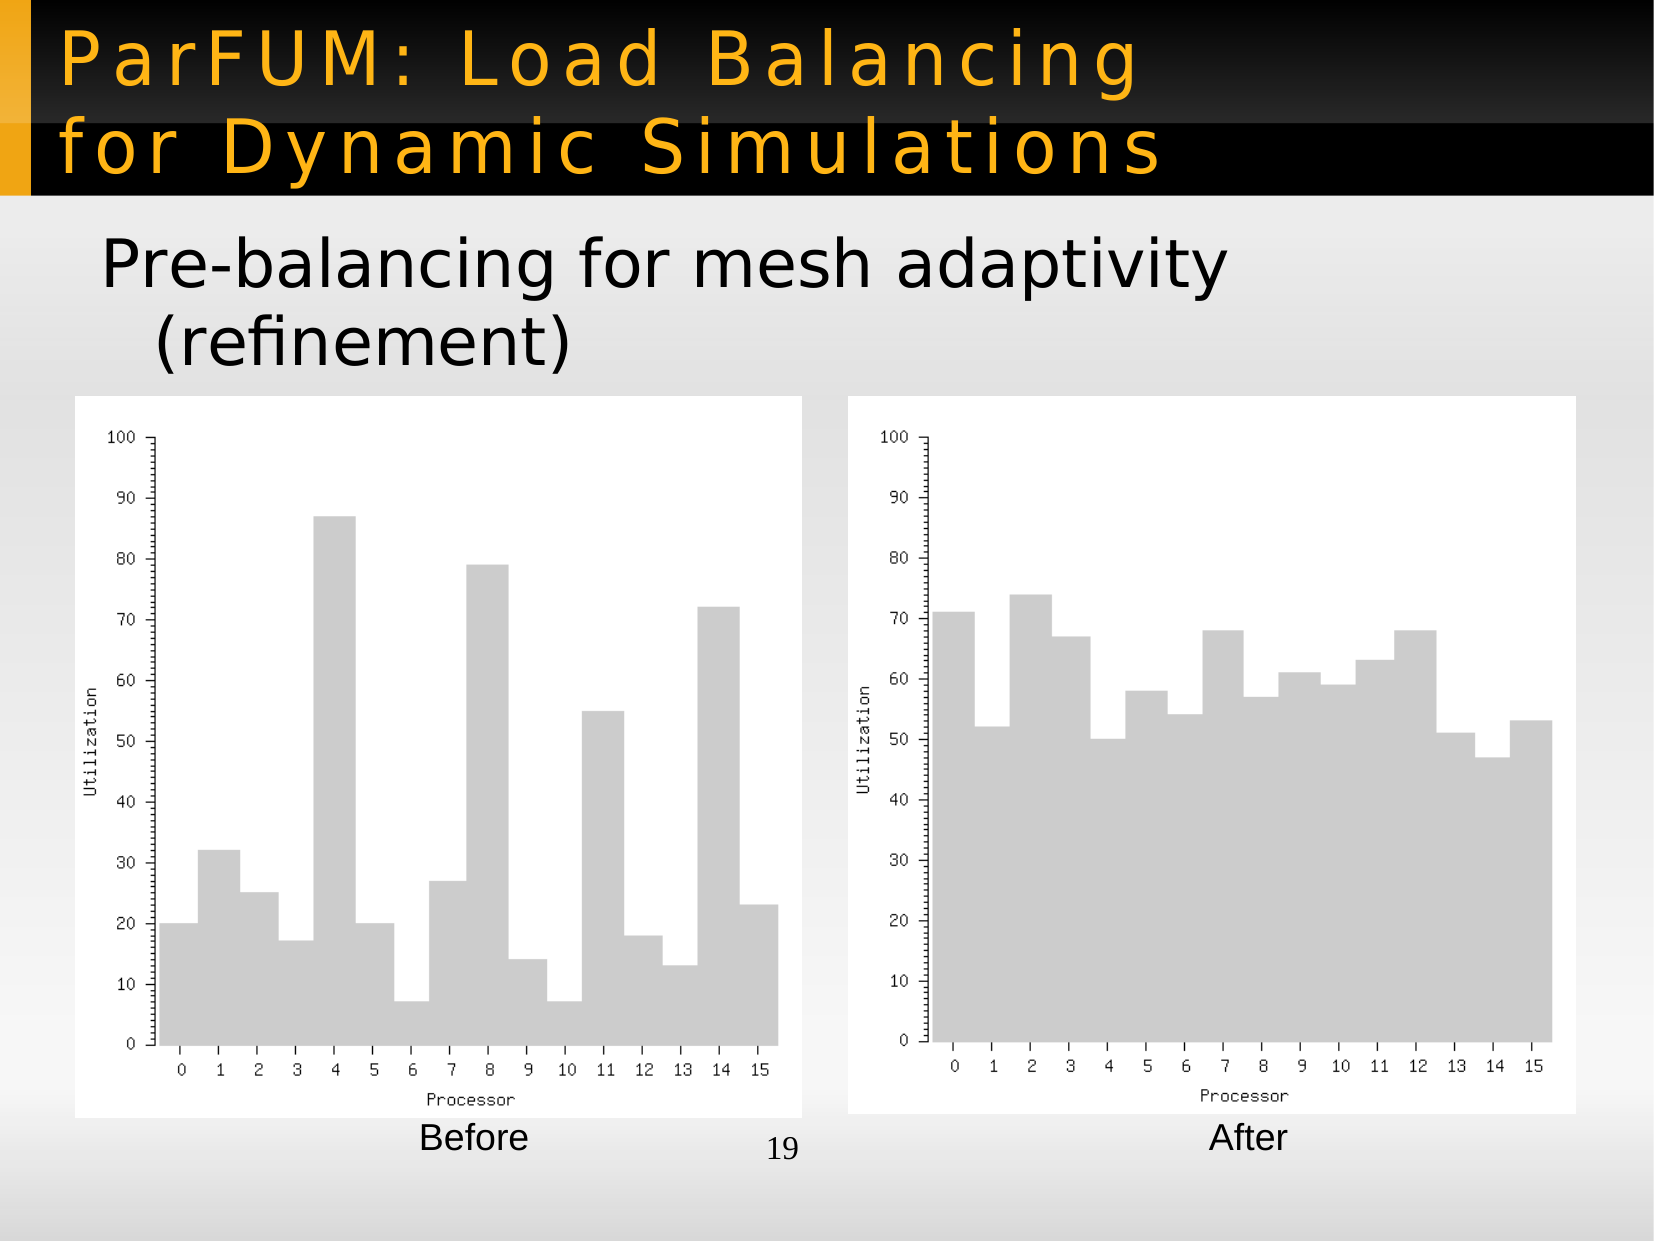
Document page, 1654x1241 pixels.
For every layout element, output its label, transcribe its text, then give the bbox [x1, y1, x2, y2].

title ParFUM: Load Balancing for Dynamic Simulations [59, 16, 1270, 191]
list Pre-balancing for mesh adaptivity (refinement) [82, 225, 1571, 1029]
picture [0, 0, 1654, 1241]
text_box After [1194, 1109, 1303, 1171]
text_box Before [404, 1109, 545, 1171]
